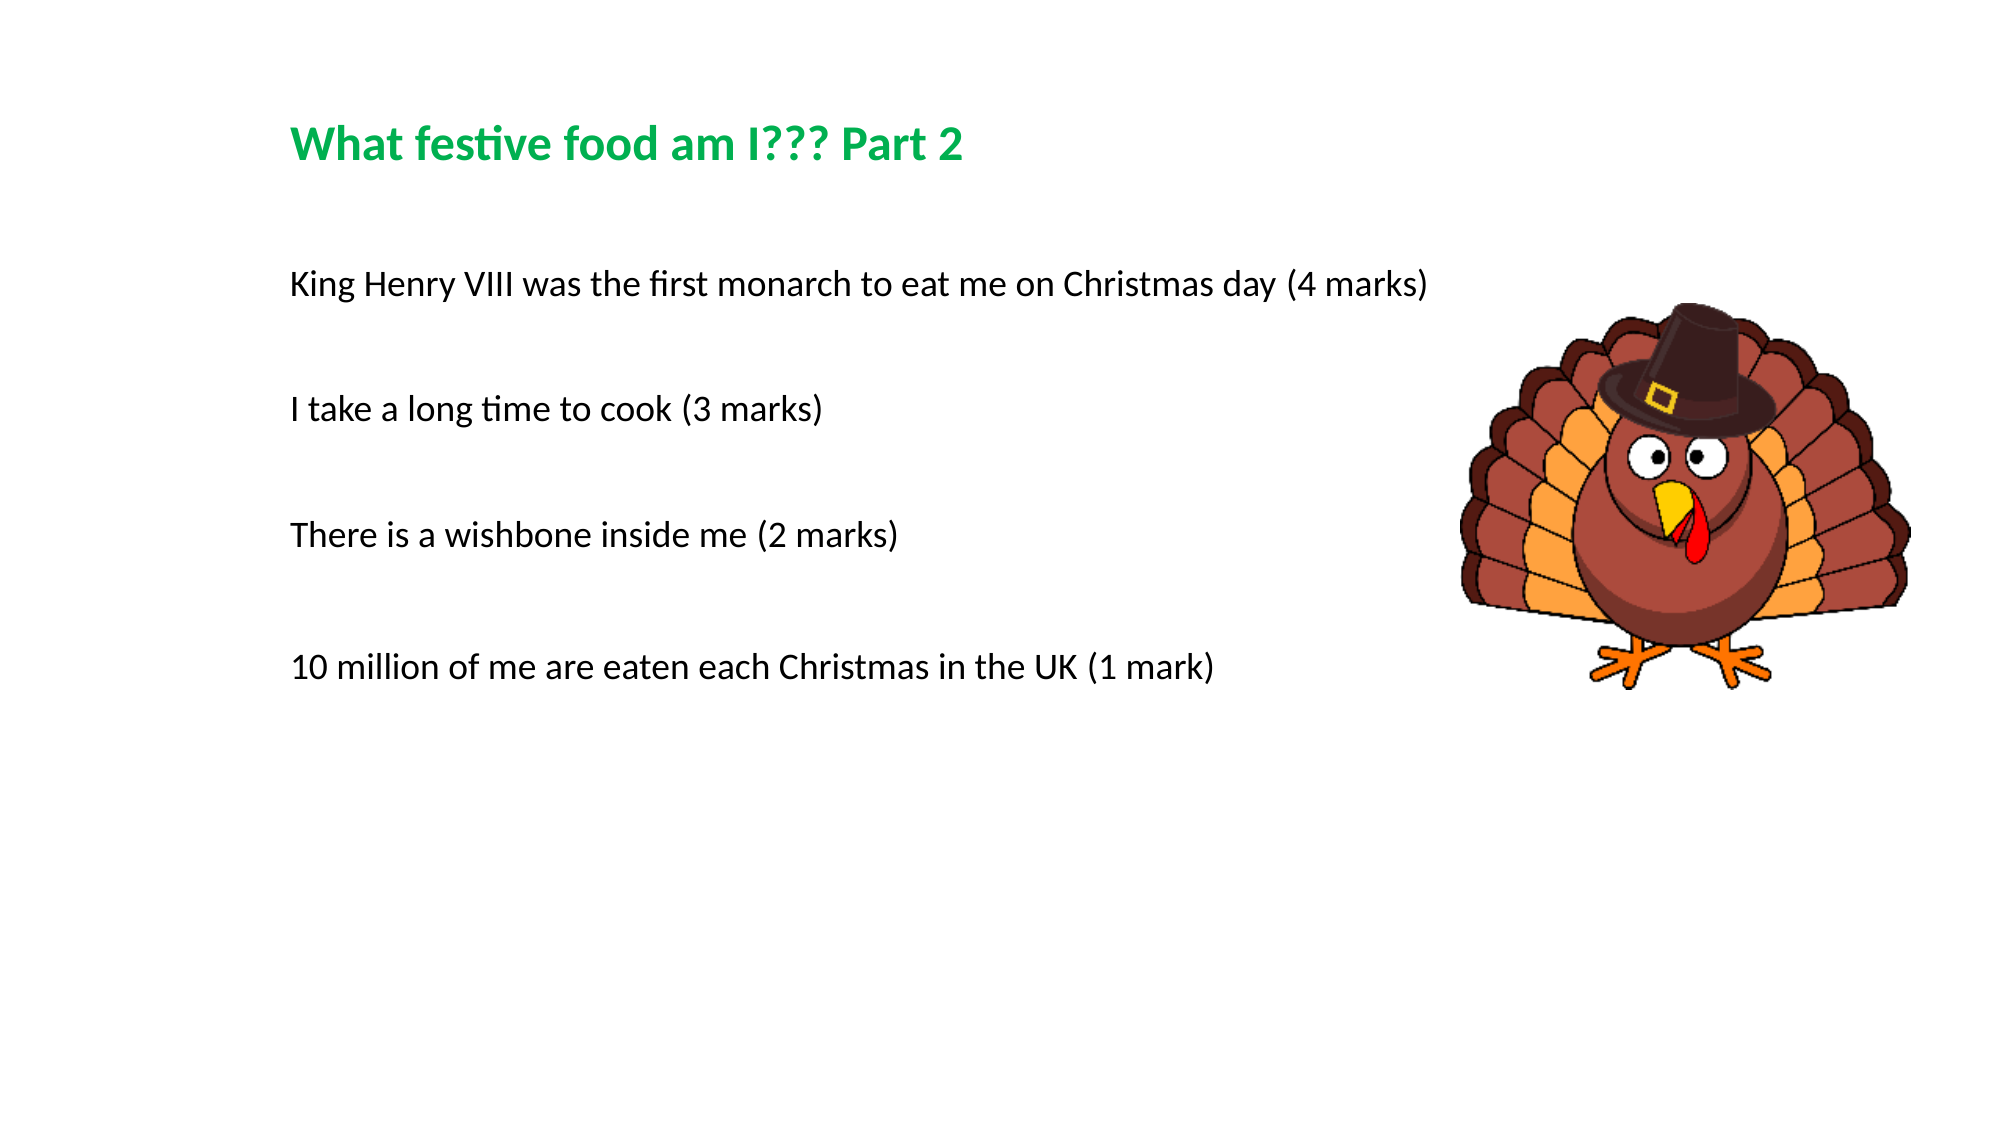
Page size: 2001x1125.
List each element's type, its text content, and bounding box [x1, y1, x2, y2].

text_box What festive food am I??? Part 2 [275, 103, 1634, 180]
text_box I take a long time to cook (3 marks) [275, 376, 1460, 437]
text_box 10 million of me are eaten each Christmas in the UK (1 mark) [275, 634, 1493, 695]
text_box There is a wishbone inside me (2 marks) [275, 502, 1460, 564]
text_box King Henry VIII was the first monarch to eat me on Christmas day (4 marks) [275, 251, 1493, 312]
picture [1460, 303, 1911, 691]
